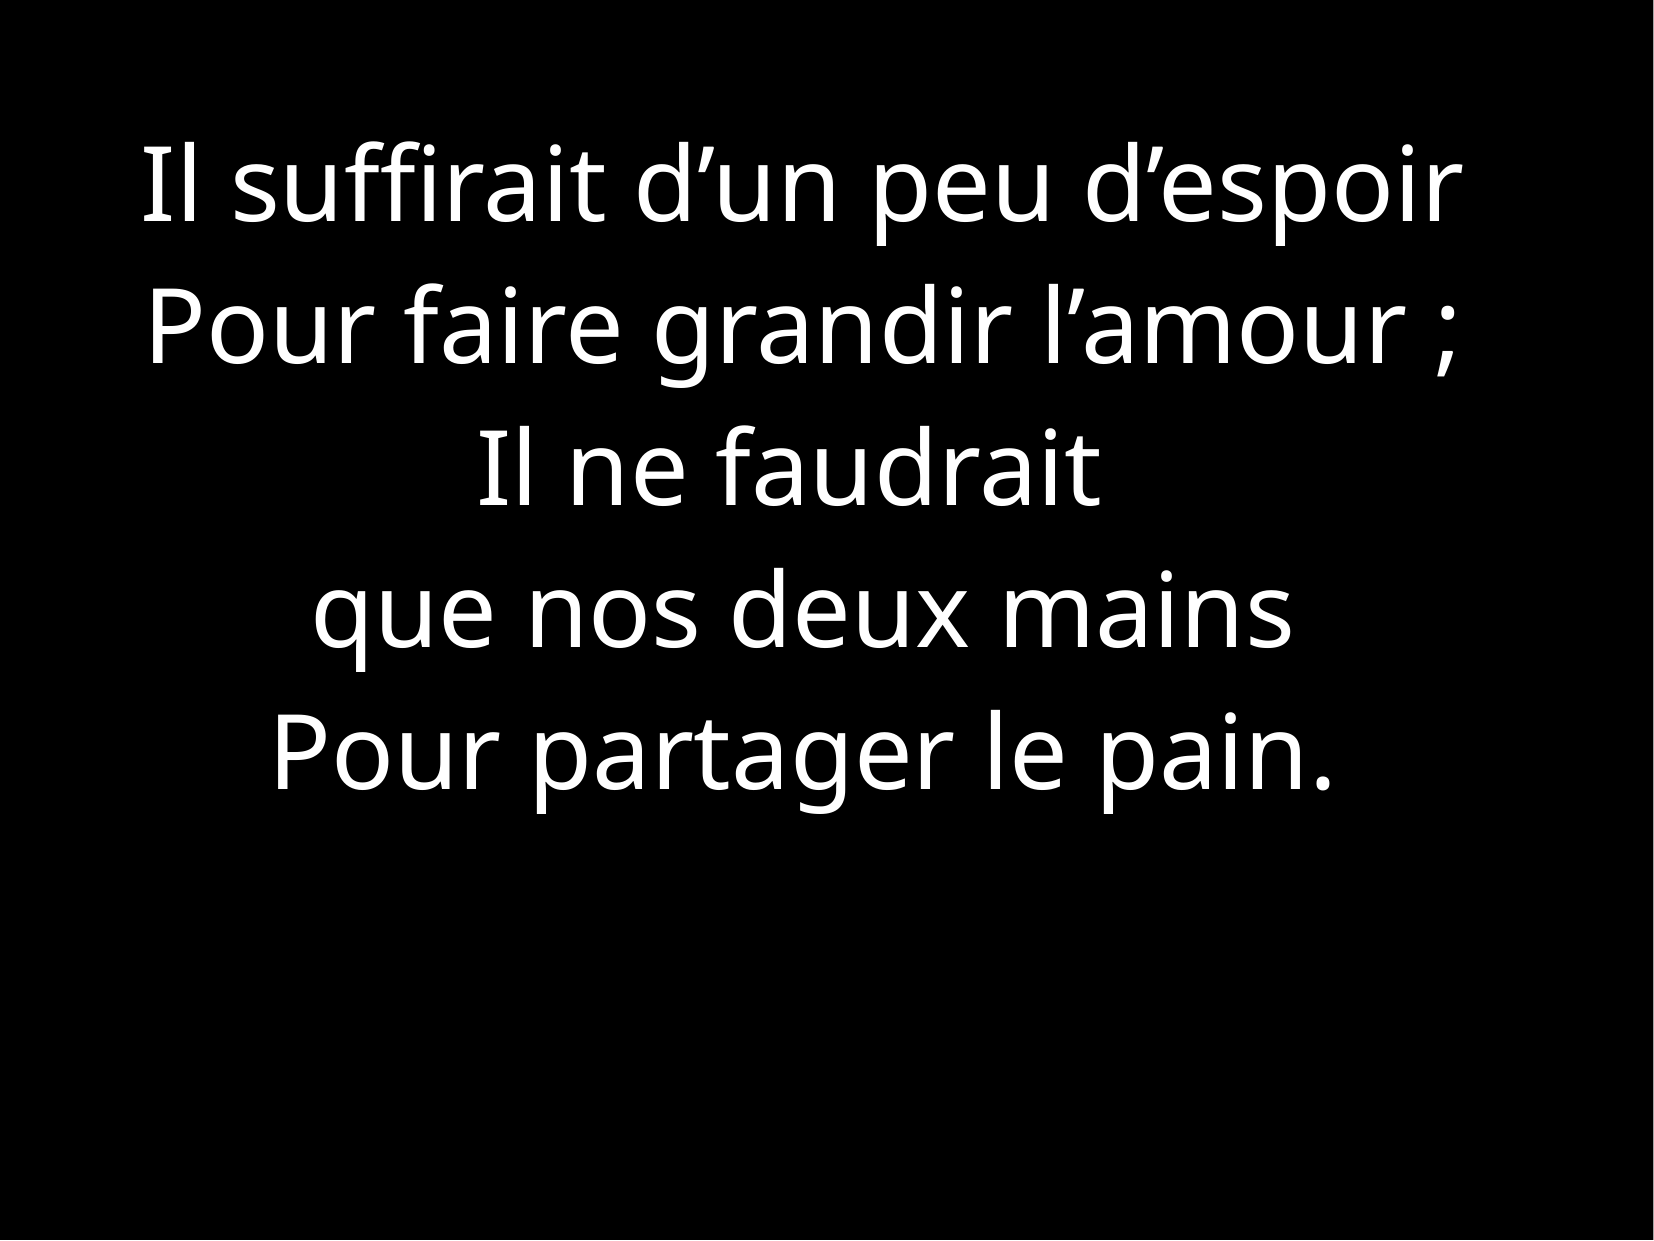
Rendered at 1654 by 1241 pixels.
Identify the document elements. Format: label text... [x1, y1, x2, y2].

subtitle Il suffirait d’un peu d’espoir Pour faire grandir l’amour ; Il ne faudrait que nos deux mains Pour partager le pain. [11, 93, 1595, 1241]
